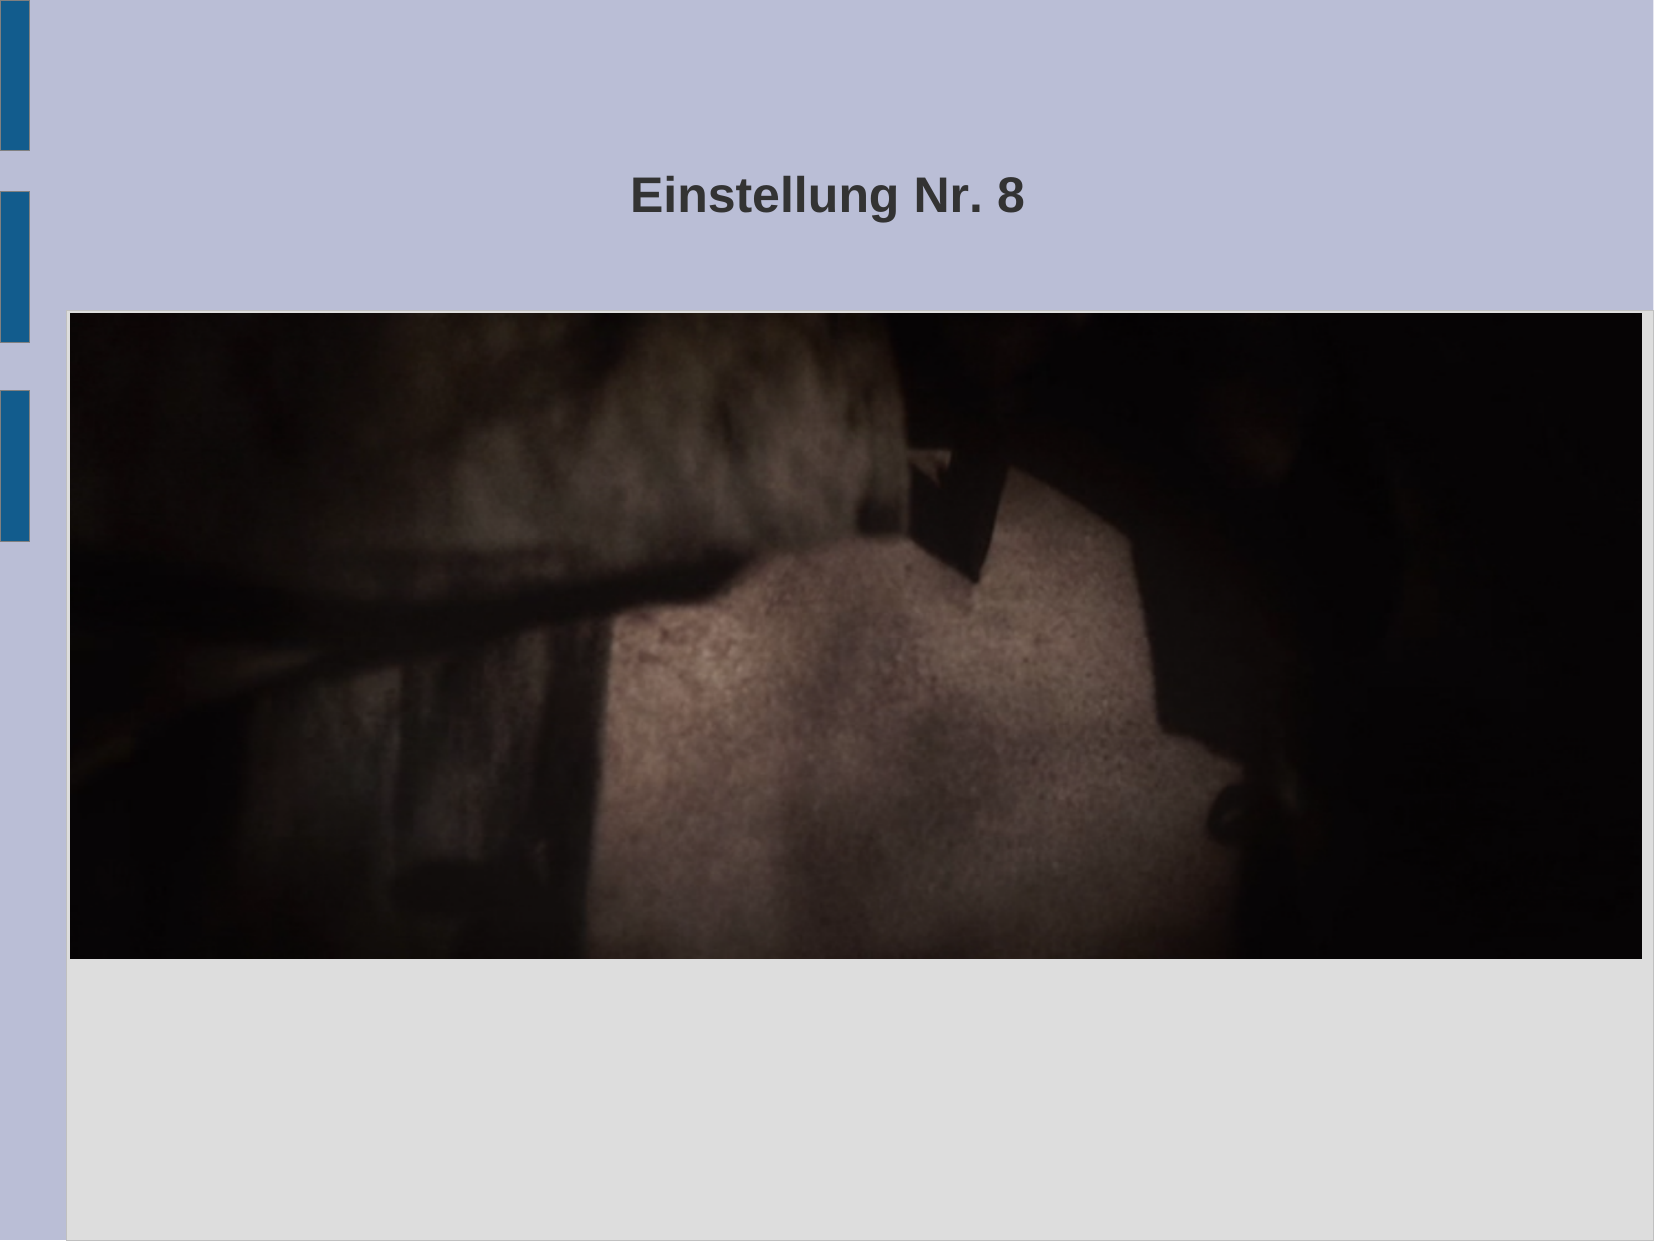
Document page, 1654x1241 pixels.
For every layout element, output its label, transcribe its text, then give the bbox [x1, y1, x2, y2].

title Einstellung Nr. 8 [121, 91, 1534, 299]
picture [70, 313, 1642, 959]
